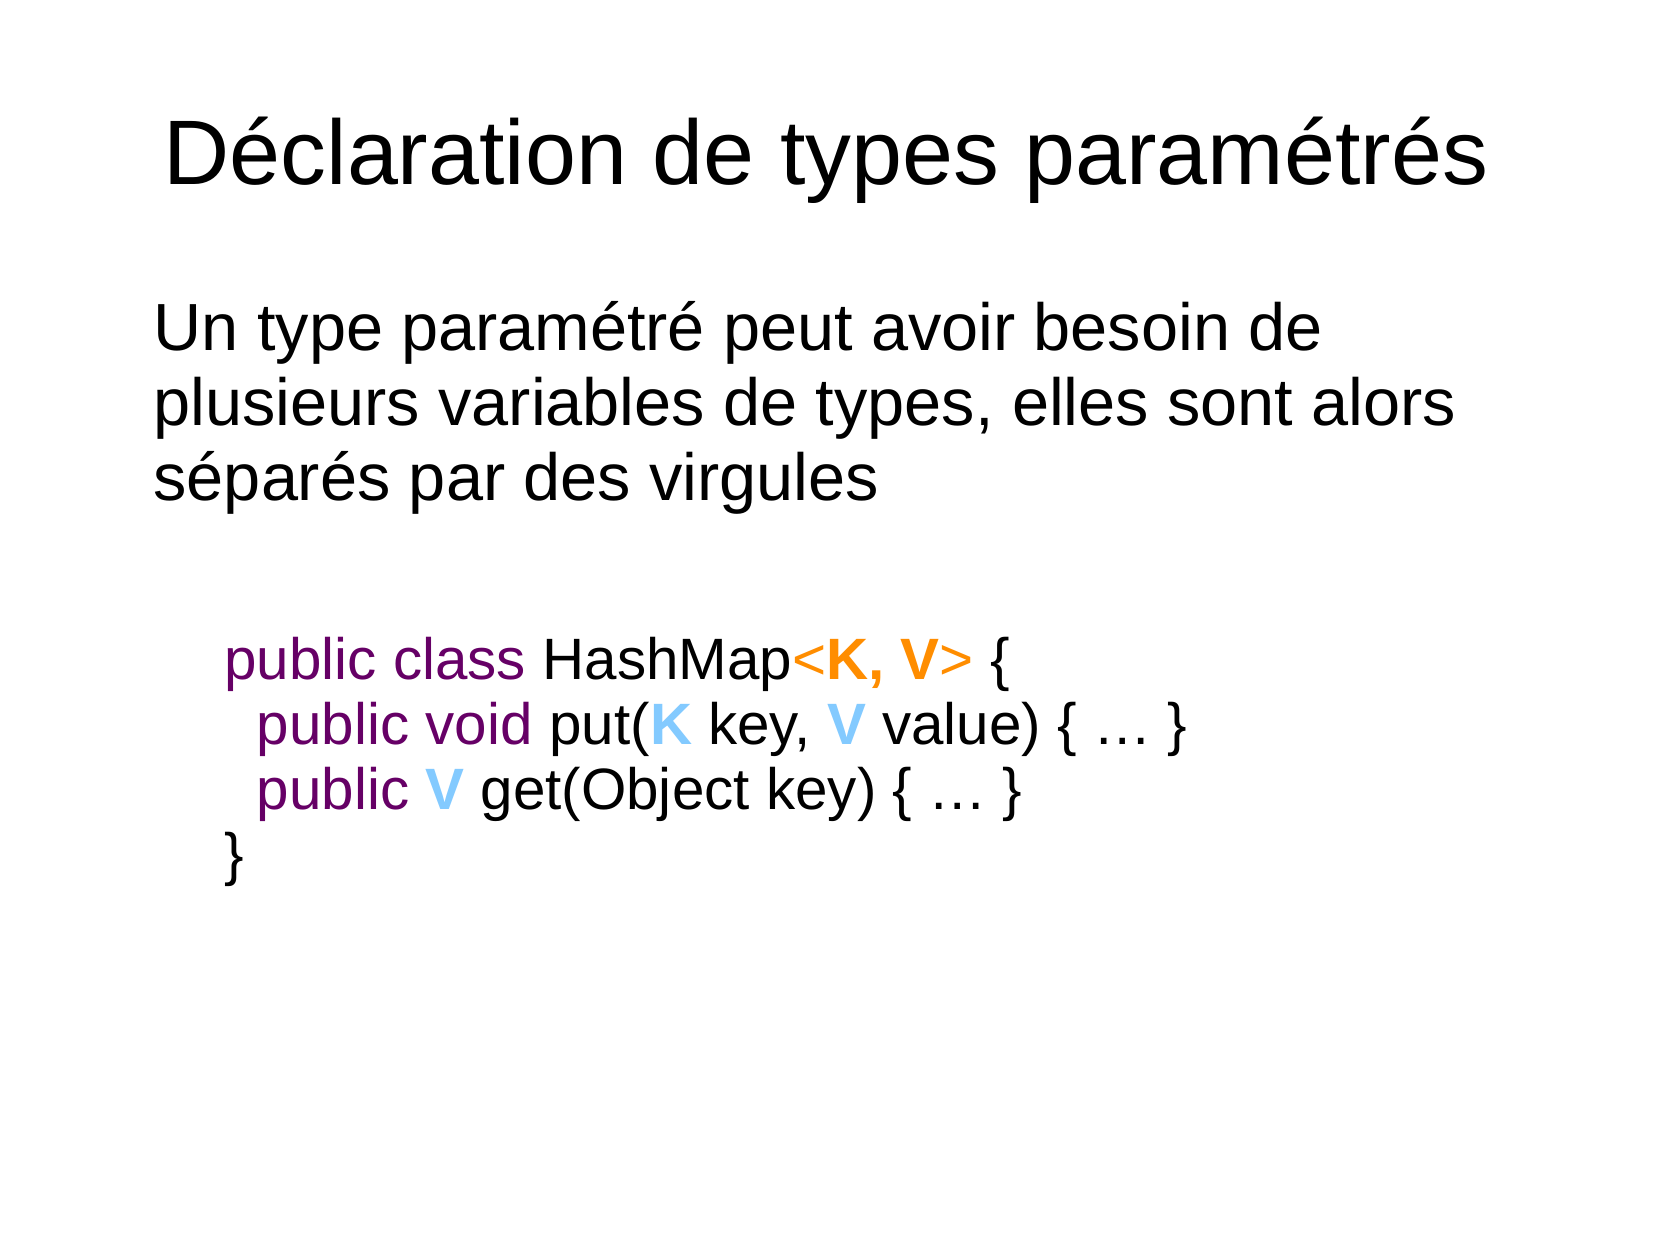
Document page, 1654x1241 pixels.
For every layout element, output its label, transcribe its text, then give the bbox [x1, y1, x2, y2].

list Un type paramétré peut avoir besoin de plusieurs variables de types, elles sont alors séparés par des virgules public class HashMap<K, V> { public void put(K key, V value) { … } public V get(Object key) { … } } [82, 290, 1571, 1141]
title Déclaration de types paramétrés [82, 49, 1571, 257]
